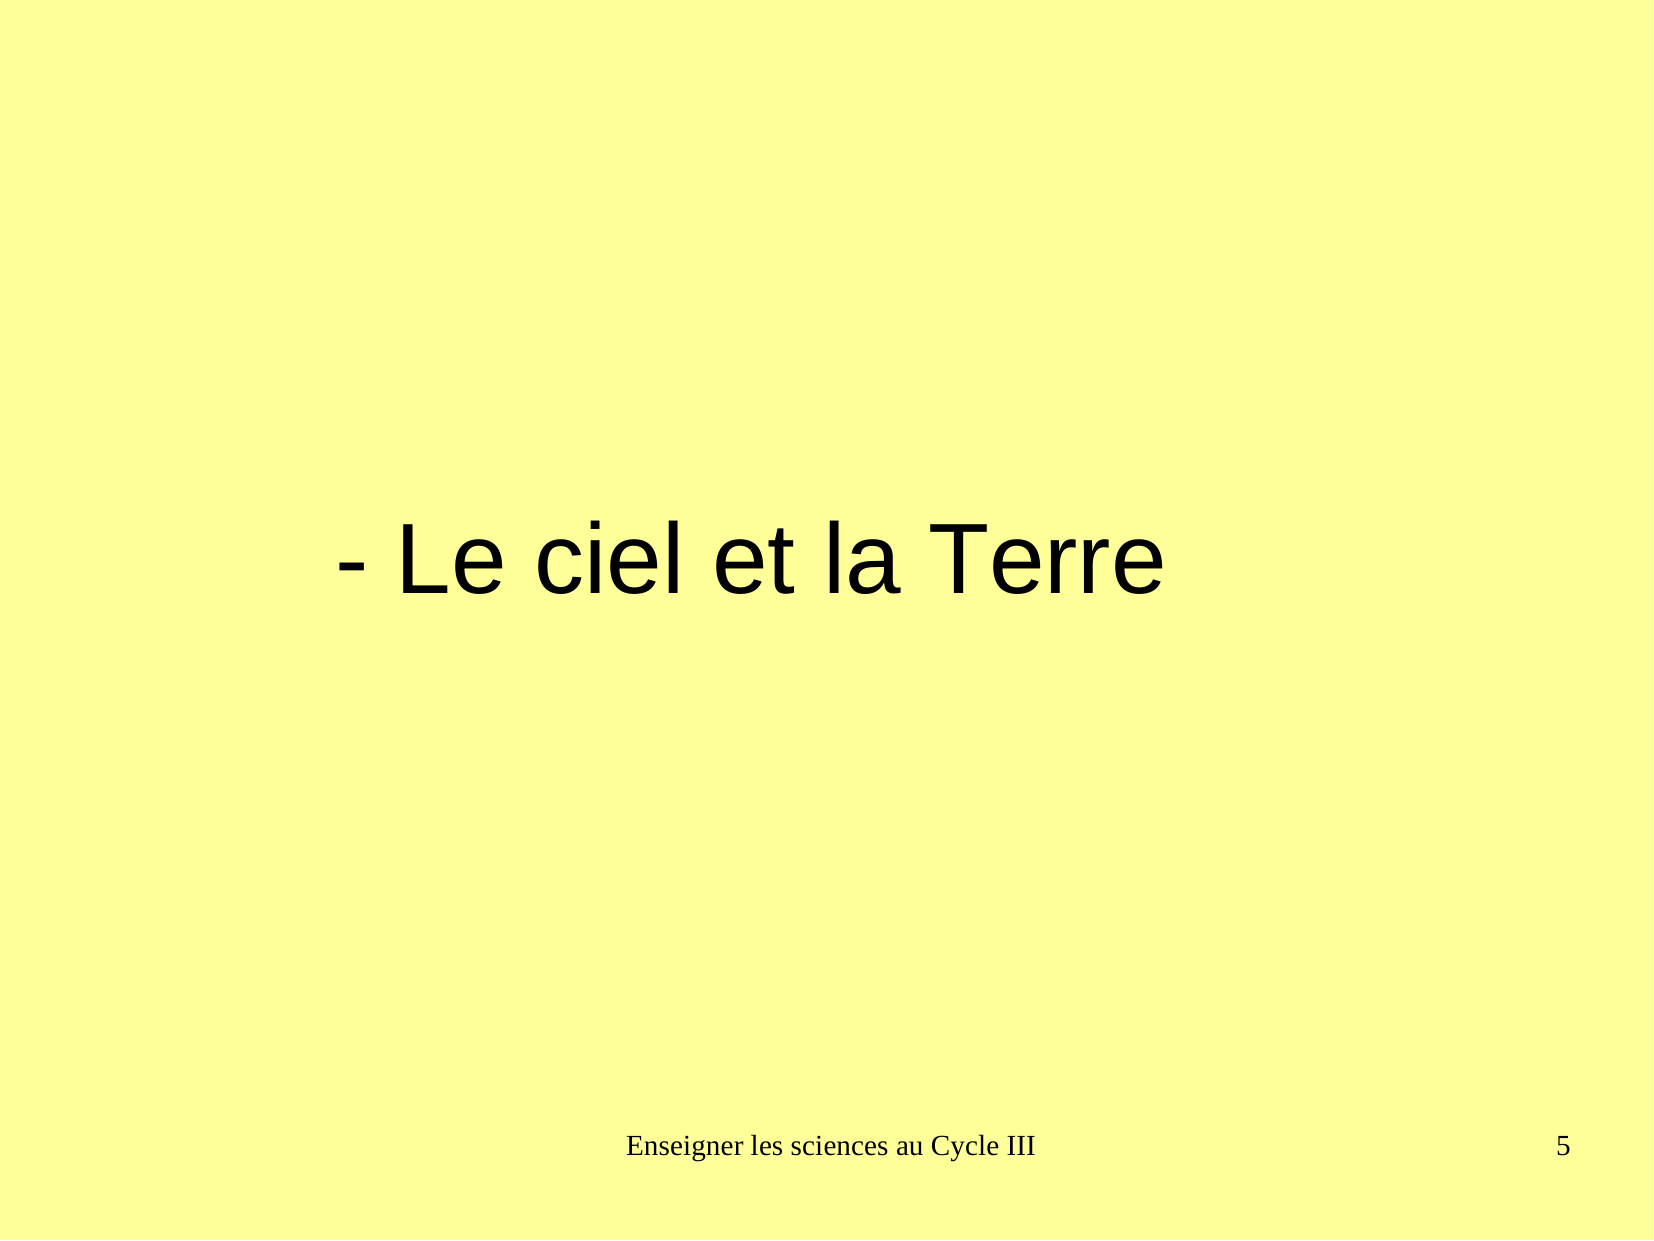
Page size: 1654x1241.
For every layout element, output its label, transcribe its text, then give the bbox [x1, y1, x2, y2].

text_box - Le ciel et la Terre [320, 272, 1170, 624]
